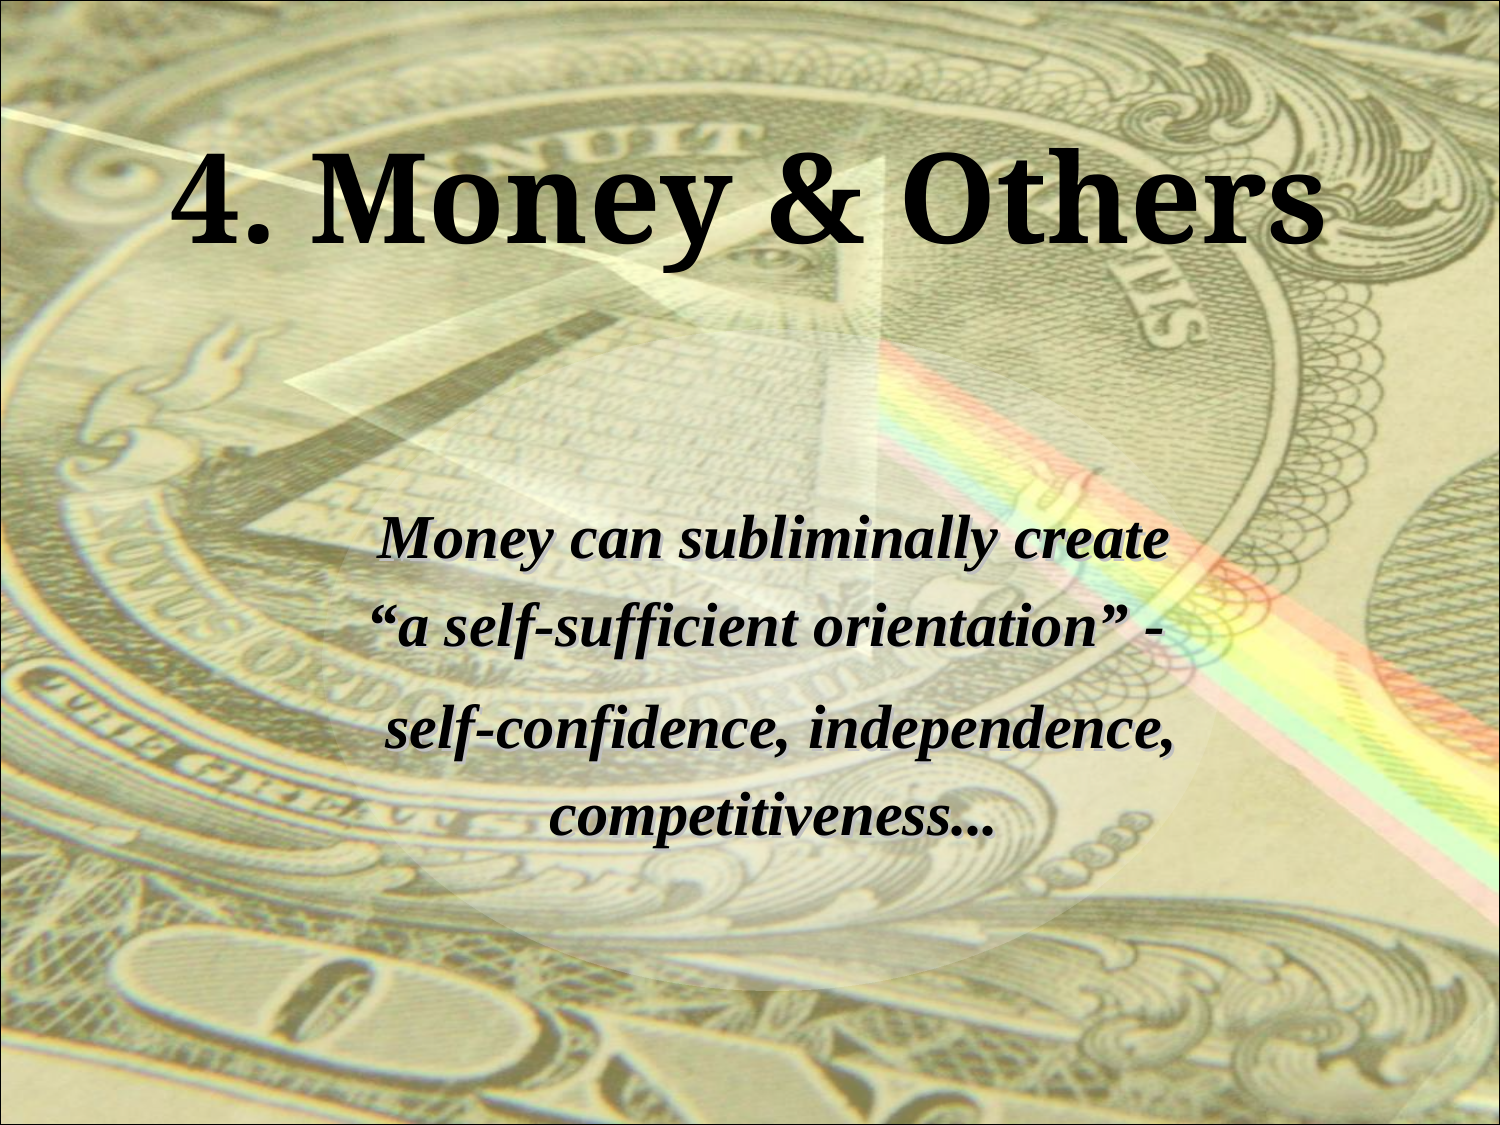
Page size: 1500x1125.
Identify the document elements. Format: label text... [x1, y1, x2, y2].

text_box [0, 292, 1500, 1125]
text_box [0, 0, 1500, 95]
text_box Money can subliminally create “a self-sufficient orientation” - self-confidence, independence, competitiveness... [327, 475, 1222, 565]
text_box 4. Money & Others [0, 95, 1500, 292]
